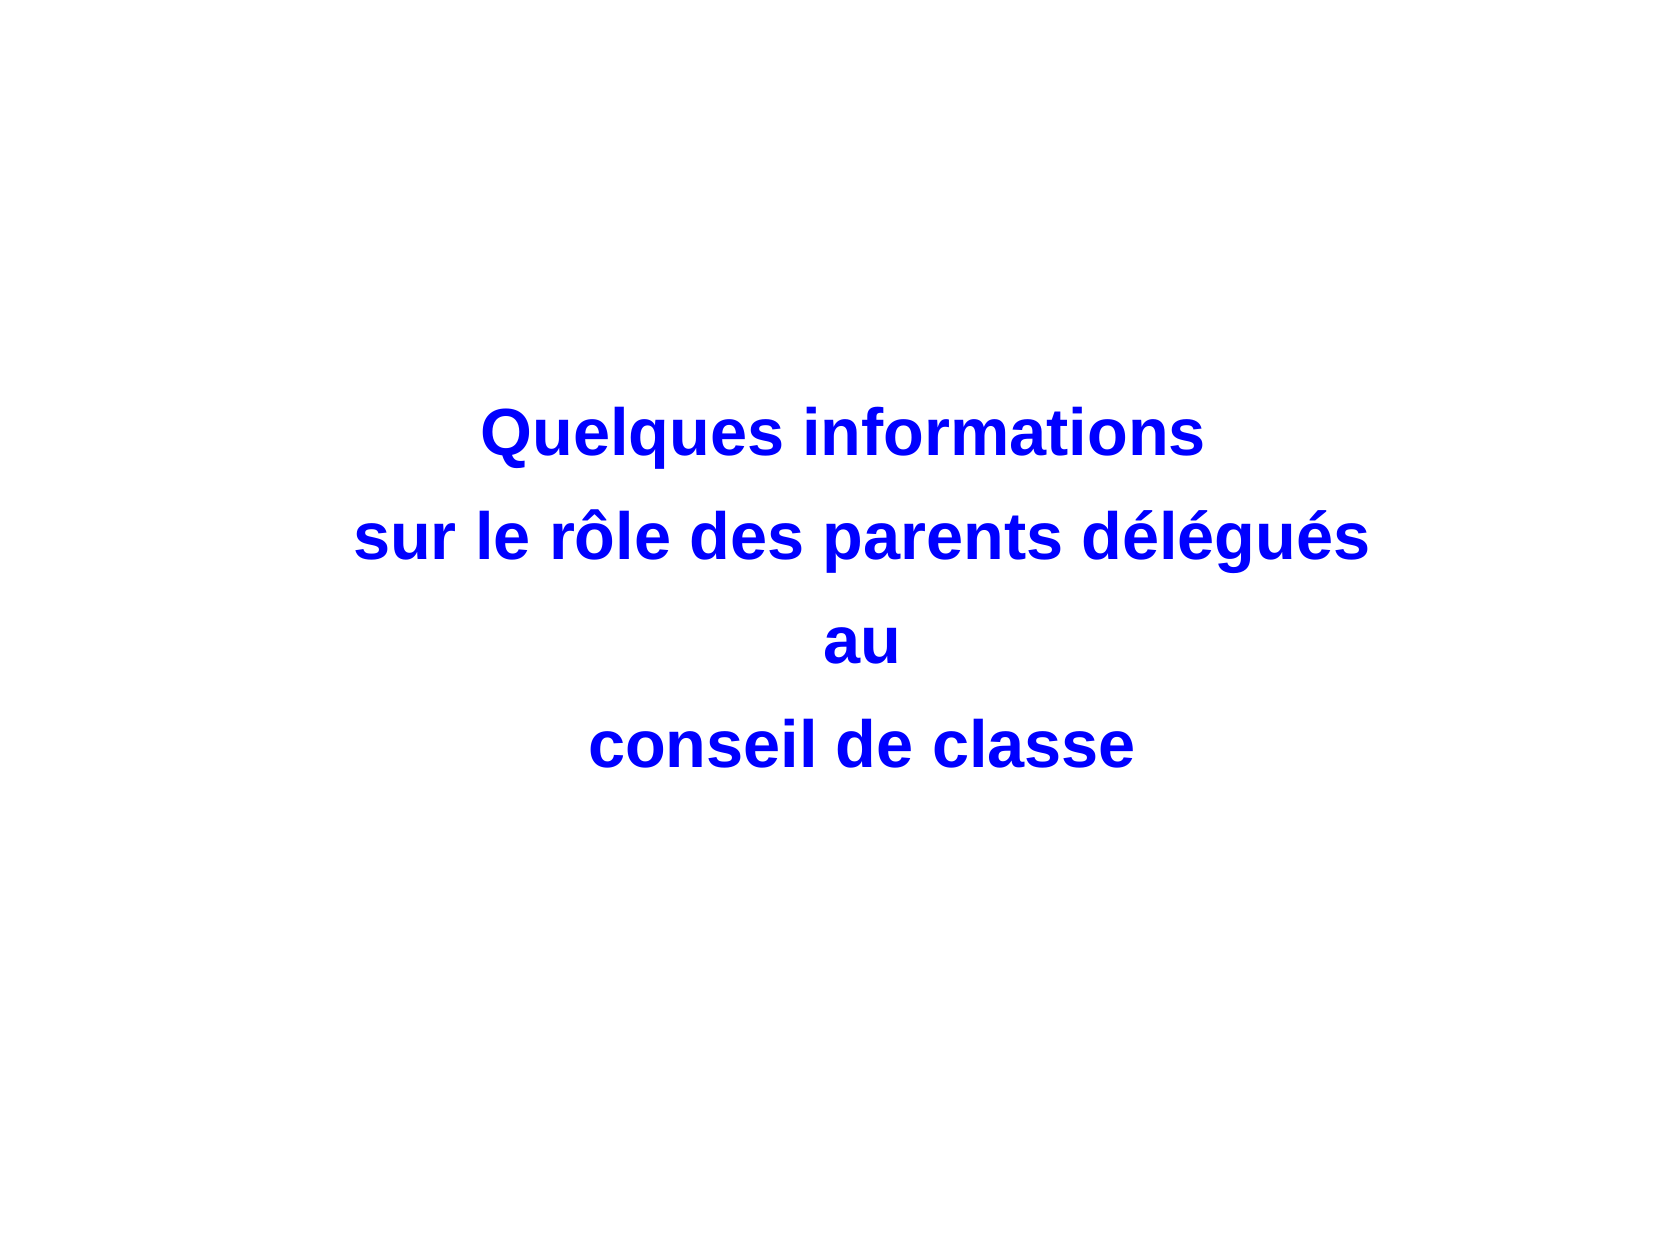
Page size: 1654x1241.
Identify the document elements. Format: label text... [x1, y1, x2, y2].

list Quelques informations sur le rôle des parents délégués au conseil de classe [82, 290, 1571, 1010]
